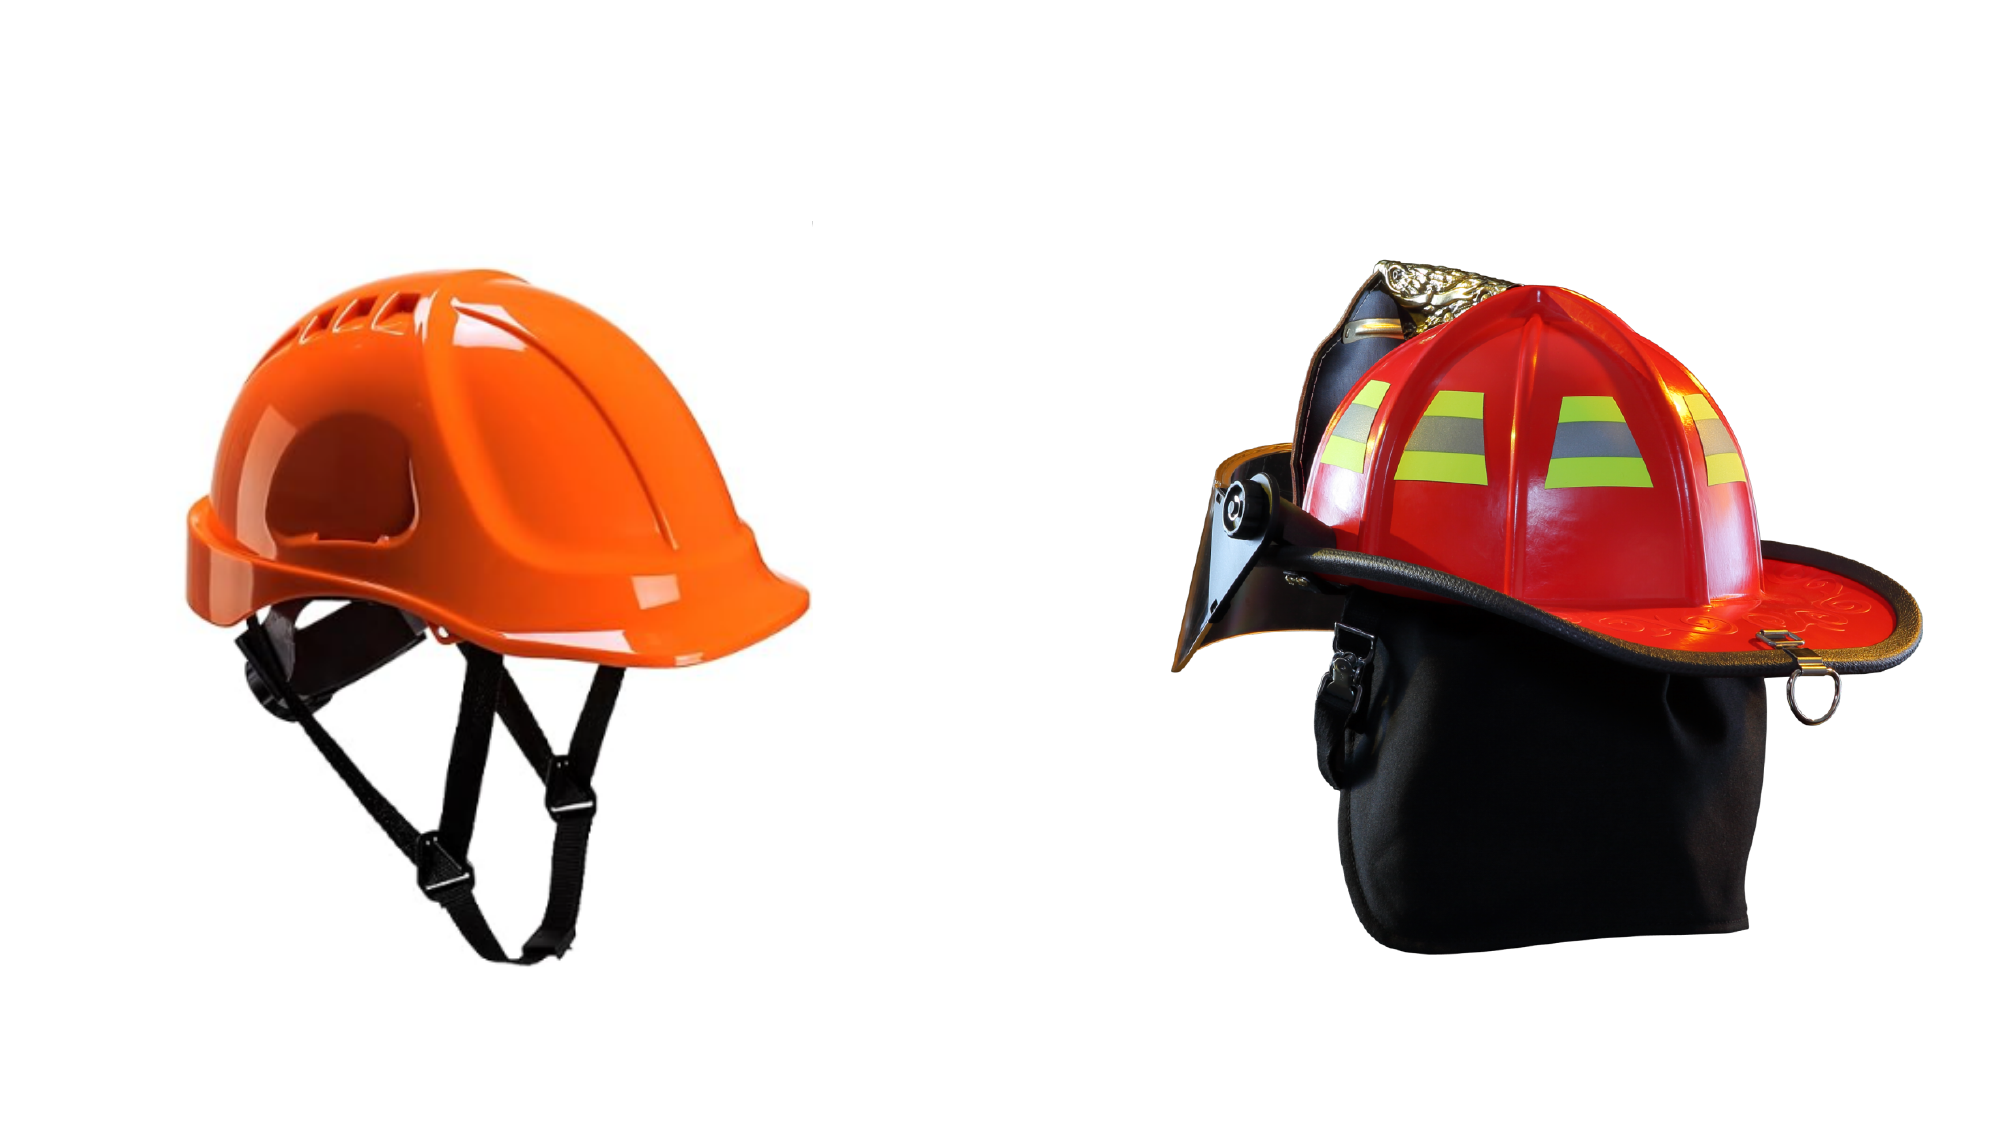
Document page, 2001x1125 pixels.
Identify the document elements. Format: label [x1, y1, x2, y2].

picture [161, 221, 813, 1015]
picture [1072, 132, 2000, 1081]
